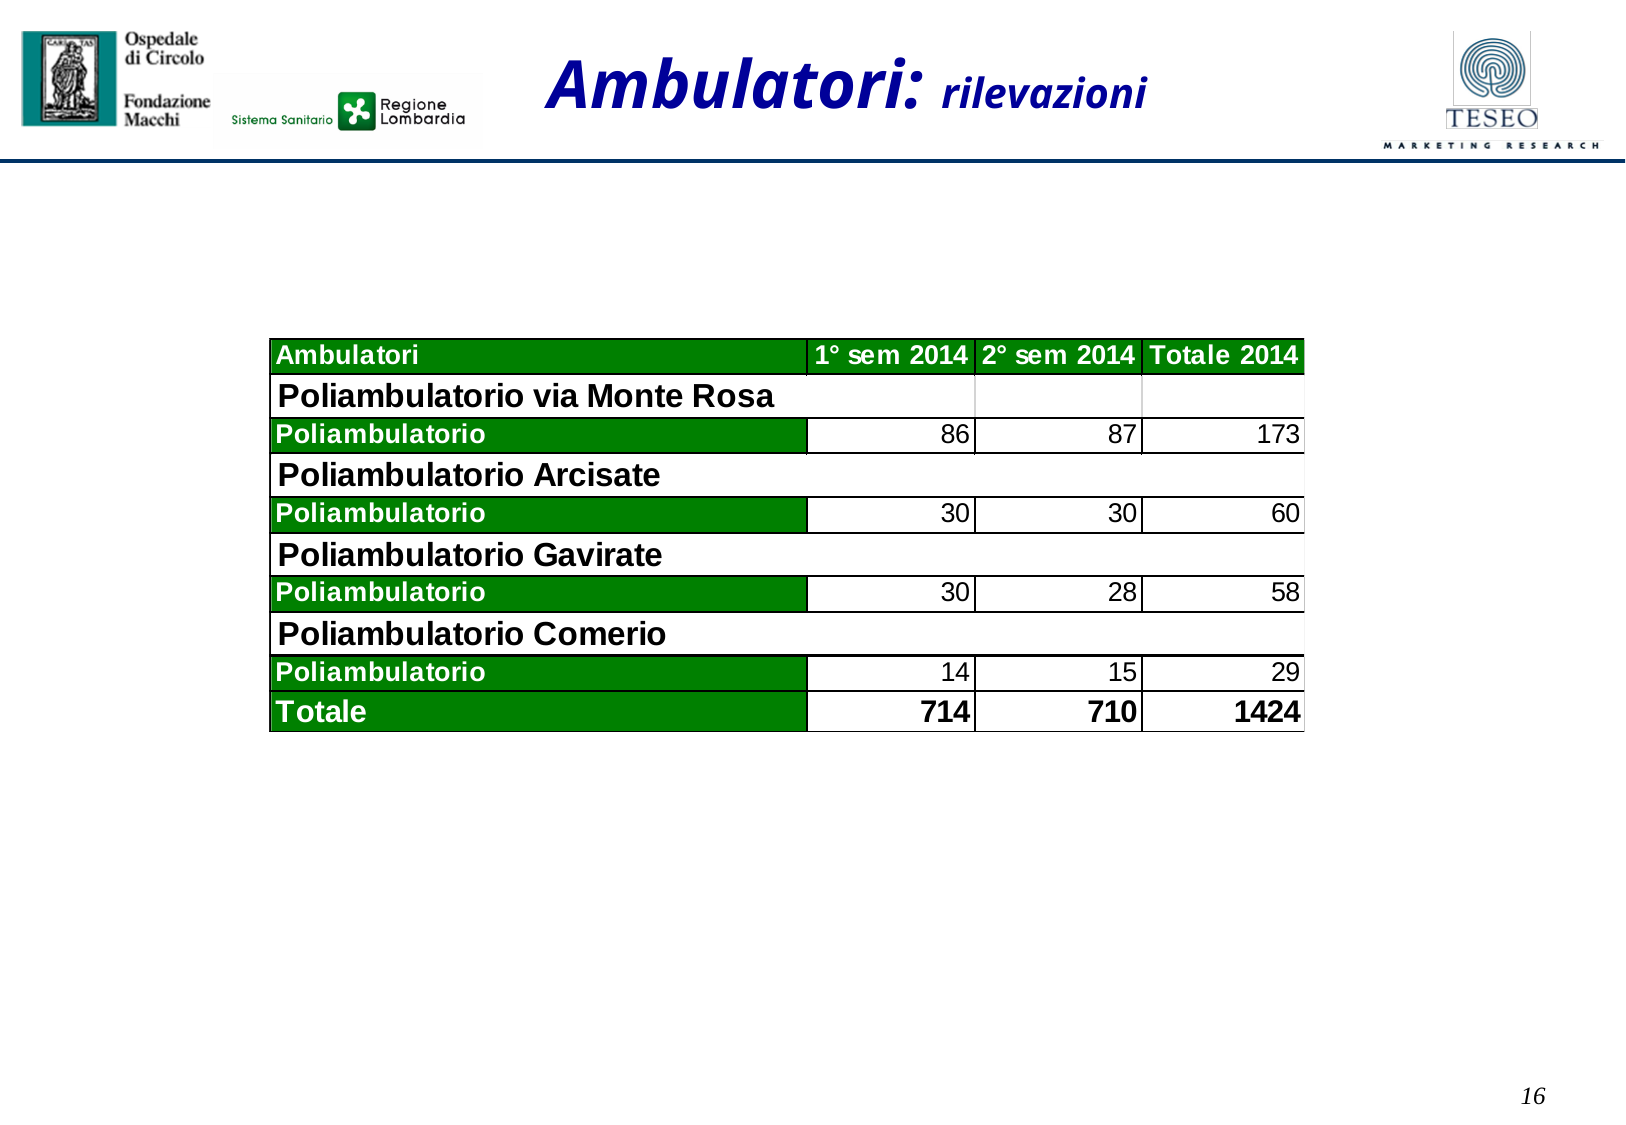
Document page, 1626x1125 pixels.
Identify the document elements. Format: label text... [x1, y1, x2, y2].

picture [1381, 31, 1604, 149]
picture [21, 31, 483, 149]
picture [269, 338, 1307, 734]
text_box Ambulatori: rilevazioni [304, 18, 1392, 144]
